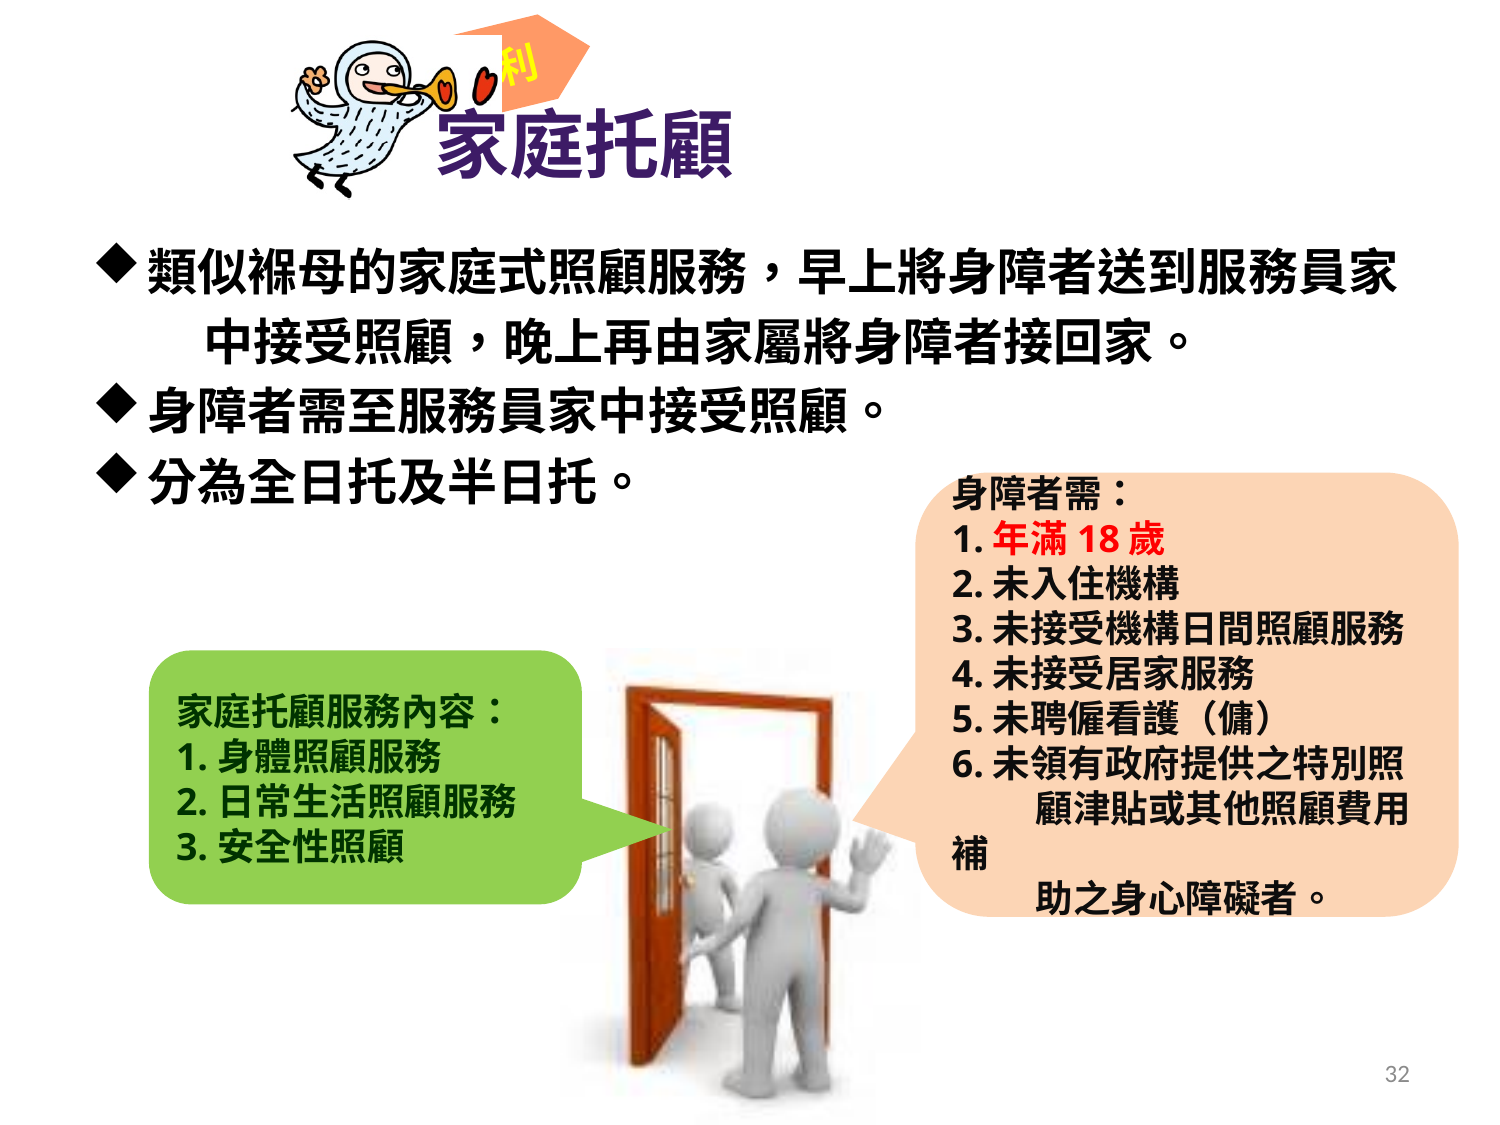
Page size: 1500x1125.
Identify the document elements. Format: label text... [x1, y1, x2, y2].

slide_number <編號> [1074, 1042, 1425, 1103]
list 類似褓母的家庭式照顧服務，早上將身障者送到服務員家 中接受照顧，晚上再由家屬將身障者接回家。 身障者需至服務員家中接受照顧。 分為全日托及半日托。 [76, 232, 1450, 685]
text_box 第3類福利 [453, 14, 591, 65]
title 家庭托顧 [419, 65, 1500, 220]
text_box 身障者需： 1.年滿18歲 2.未入住機構 3.未接受機構日間照顧服務 4.未接受居家服務 5.未聘僱看護（傭） 6.未領有政府提供之特別照 顧津貼或其他照顧費用補 助之身心障礙者。 [852, 472, 1459, 917]
picture [383, 648, 1083, 1125]
picture [289, 35, 502, 200]
text_box 家庭托顧服務內容： 1.身體照顧服務 2.日常生活照顧服務 3.安全性照顧 [148, 650, 673, 905]
